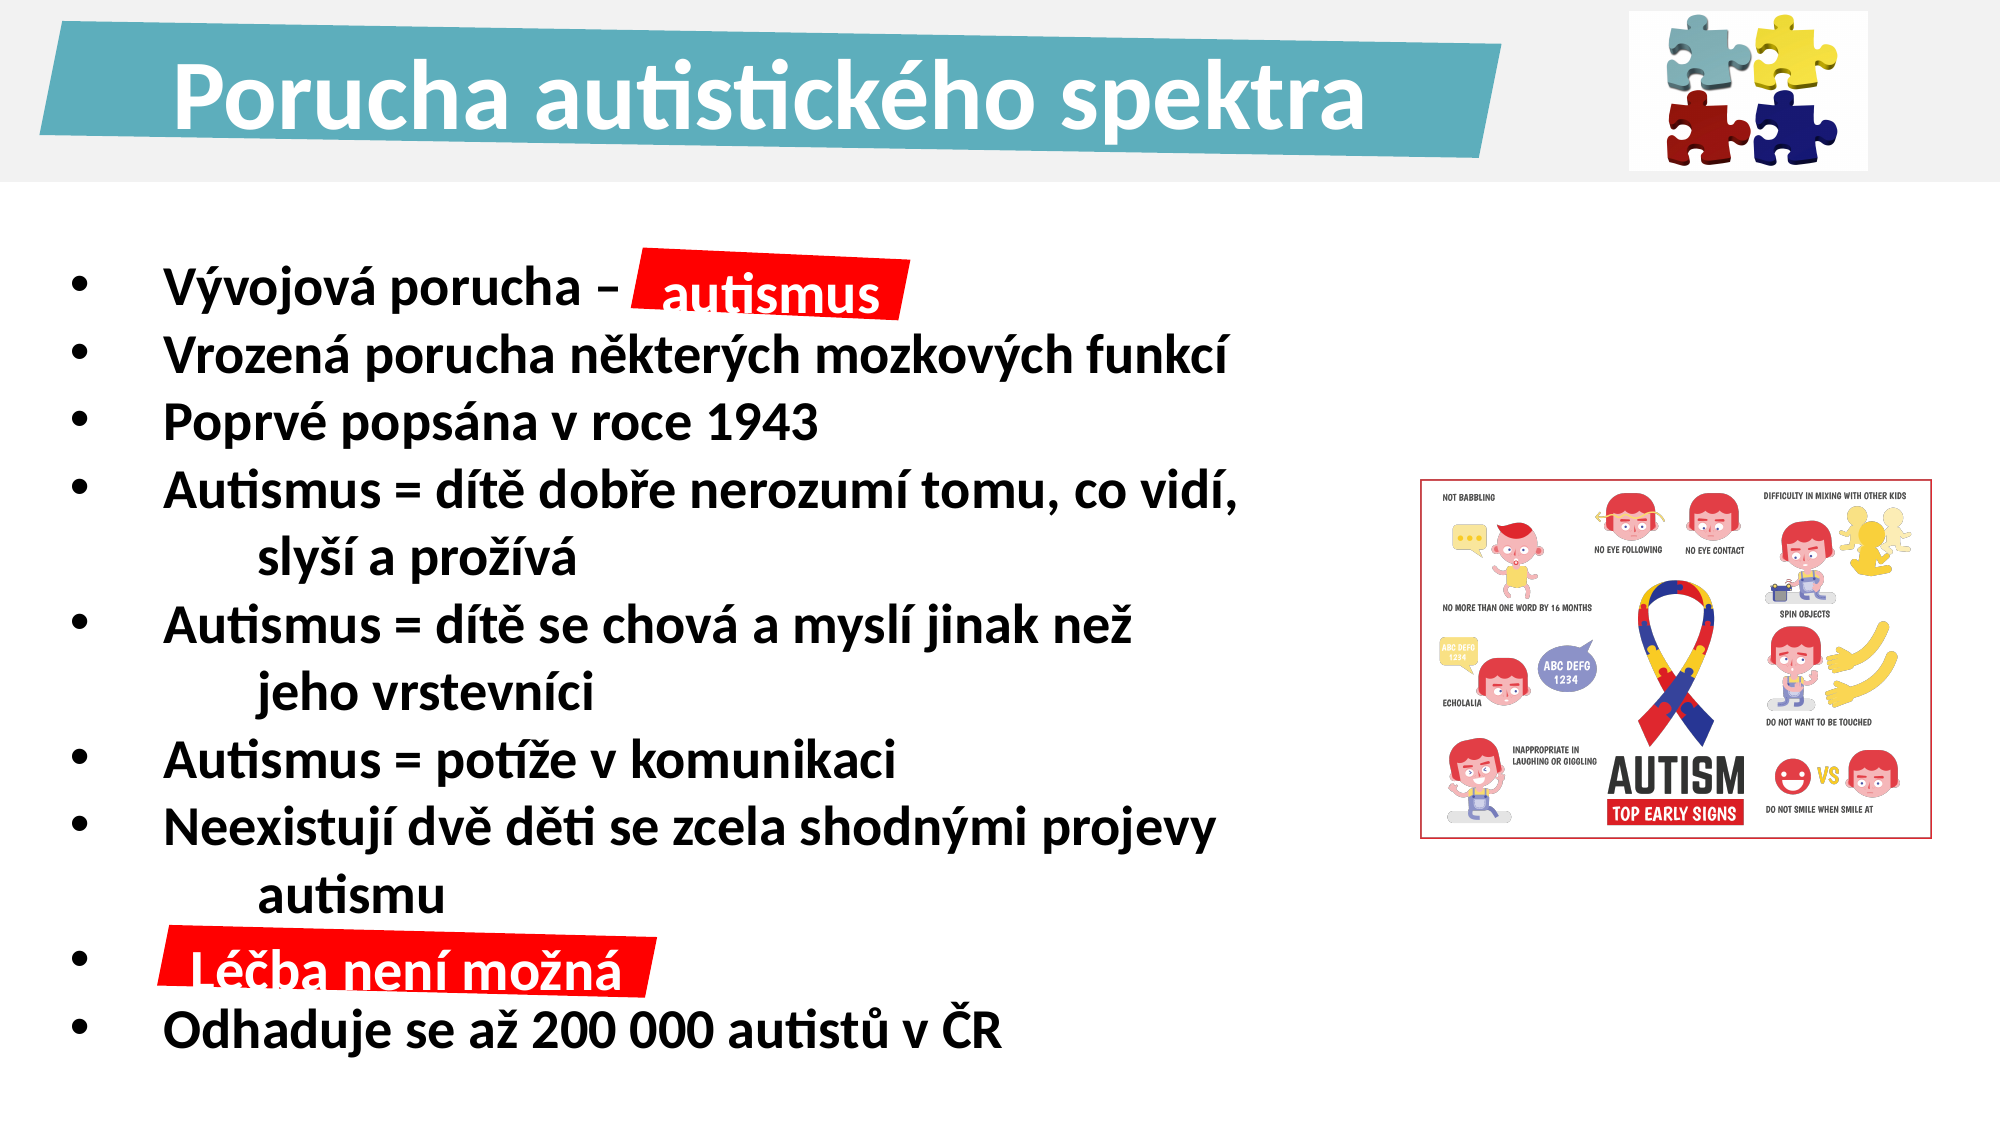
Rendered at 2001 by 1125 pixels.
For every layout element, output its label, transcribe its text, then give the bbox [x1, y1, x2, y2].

text_box Vývojová porucha – Vrozená porucha některých mozkových funkcí Poprvé popsána v roce 1943 Autismus = dítě dobře nerozumí tomu, co vidí, slyší a prožívá Autismus = dítě se chová a myslí jinak než jeho vrstevníci Autismus = potíže v komunikaci Neexistují dvě děti se zcela shodnými projevy autismu éčba není možná Odhaduje se až 200 000 autistů v ČR [55, 242, 1259, 1067]
text_box Léčba není možná [157, 924, 658, 998]
text_box [0, 0, 2000, 182]
picture [1629, 11, 1868, 171]
text_box Porucha autistického spektra [39, 20, 1502, 158]
text_box autismus [630, 247, 911, 321]
picture [1413, 472, 1939, 846]
